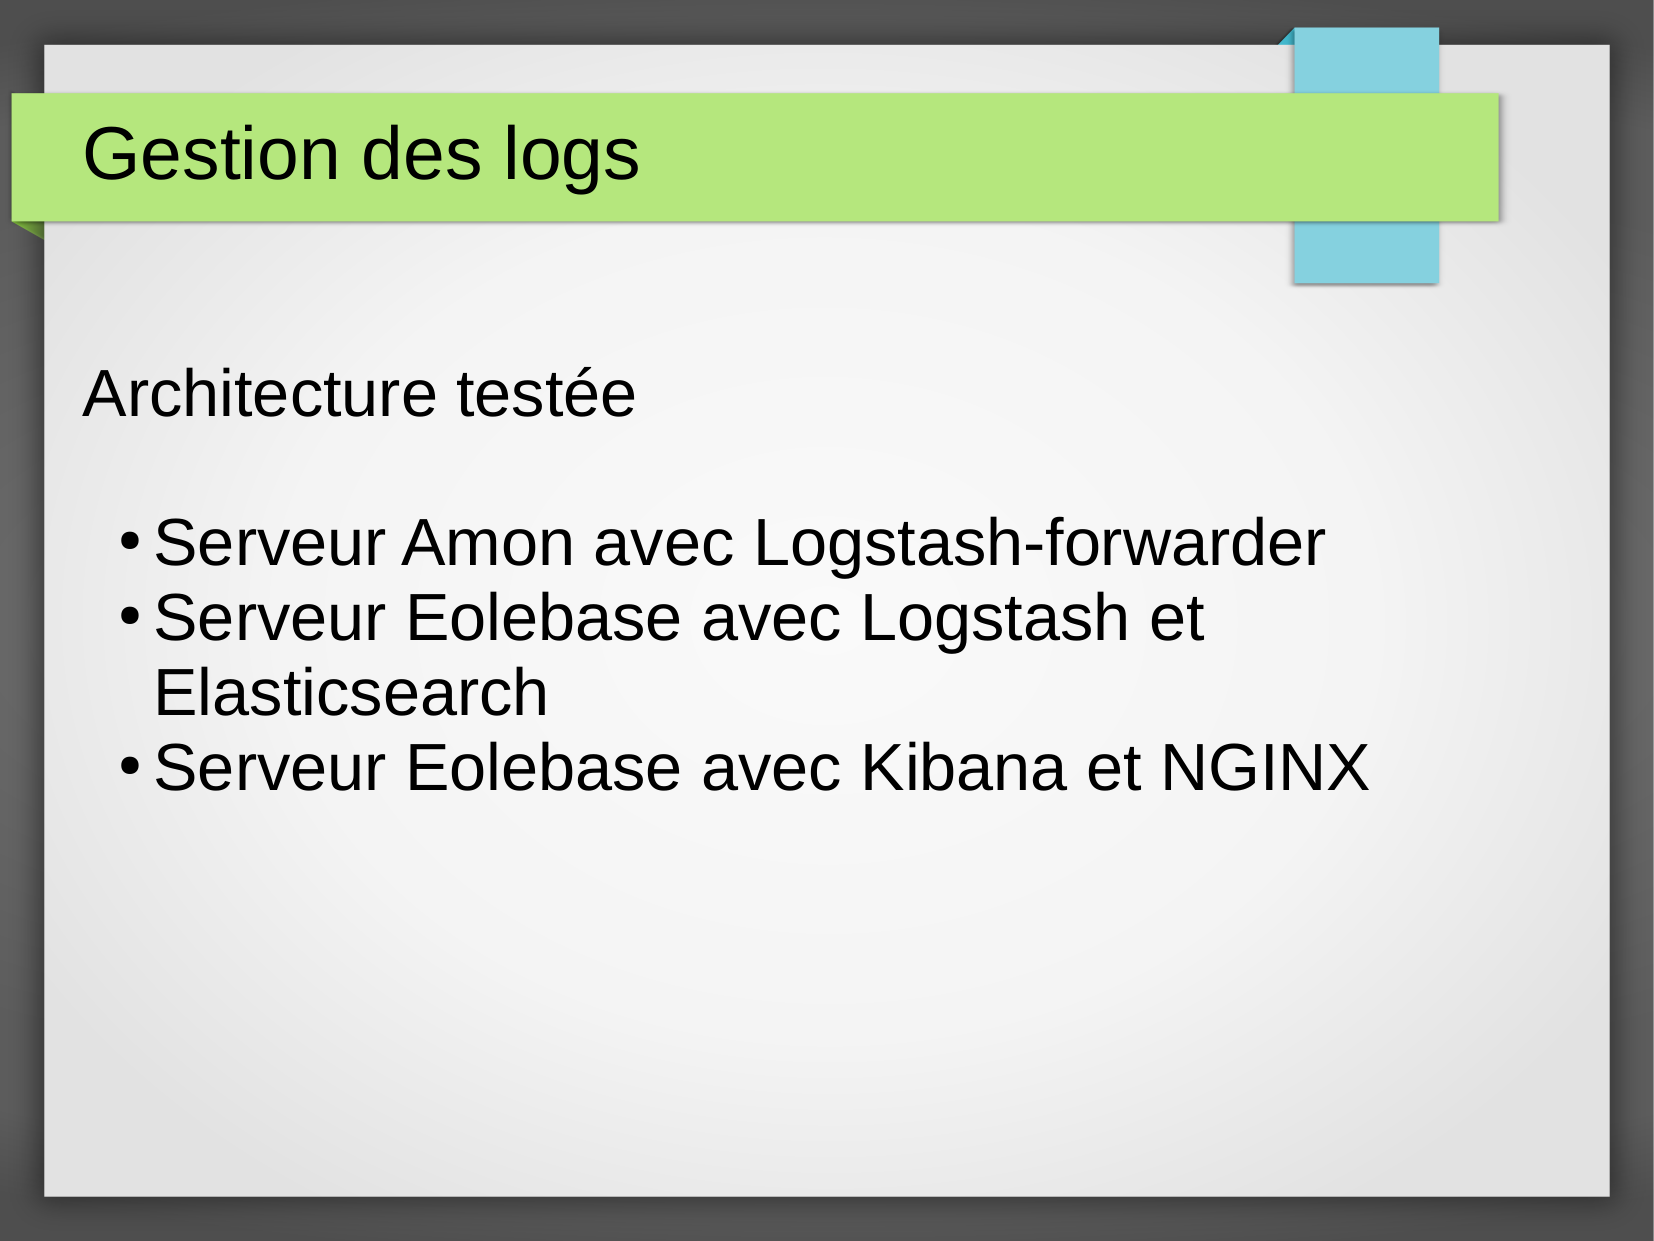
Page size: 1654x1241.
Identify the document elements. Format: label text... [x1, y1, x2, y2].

subtitle Architecture testée Serveur Amon avec Logstash-forwarder Serveur Eolebase avec Logstash et Elasticsearch Serveur Eolebase avec Kibana et NGINX [82, 295, 1571, 1015]
picture [0, 0, 1654, 1241]
title Gestion des logs [82, 94, 1264, 213]
